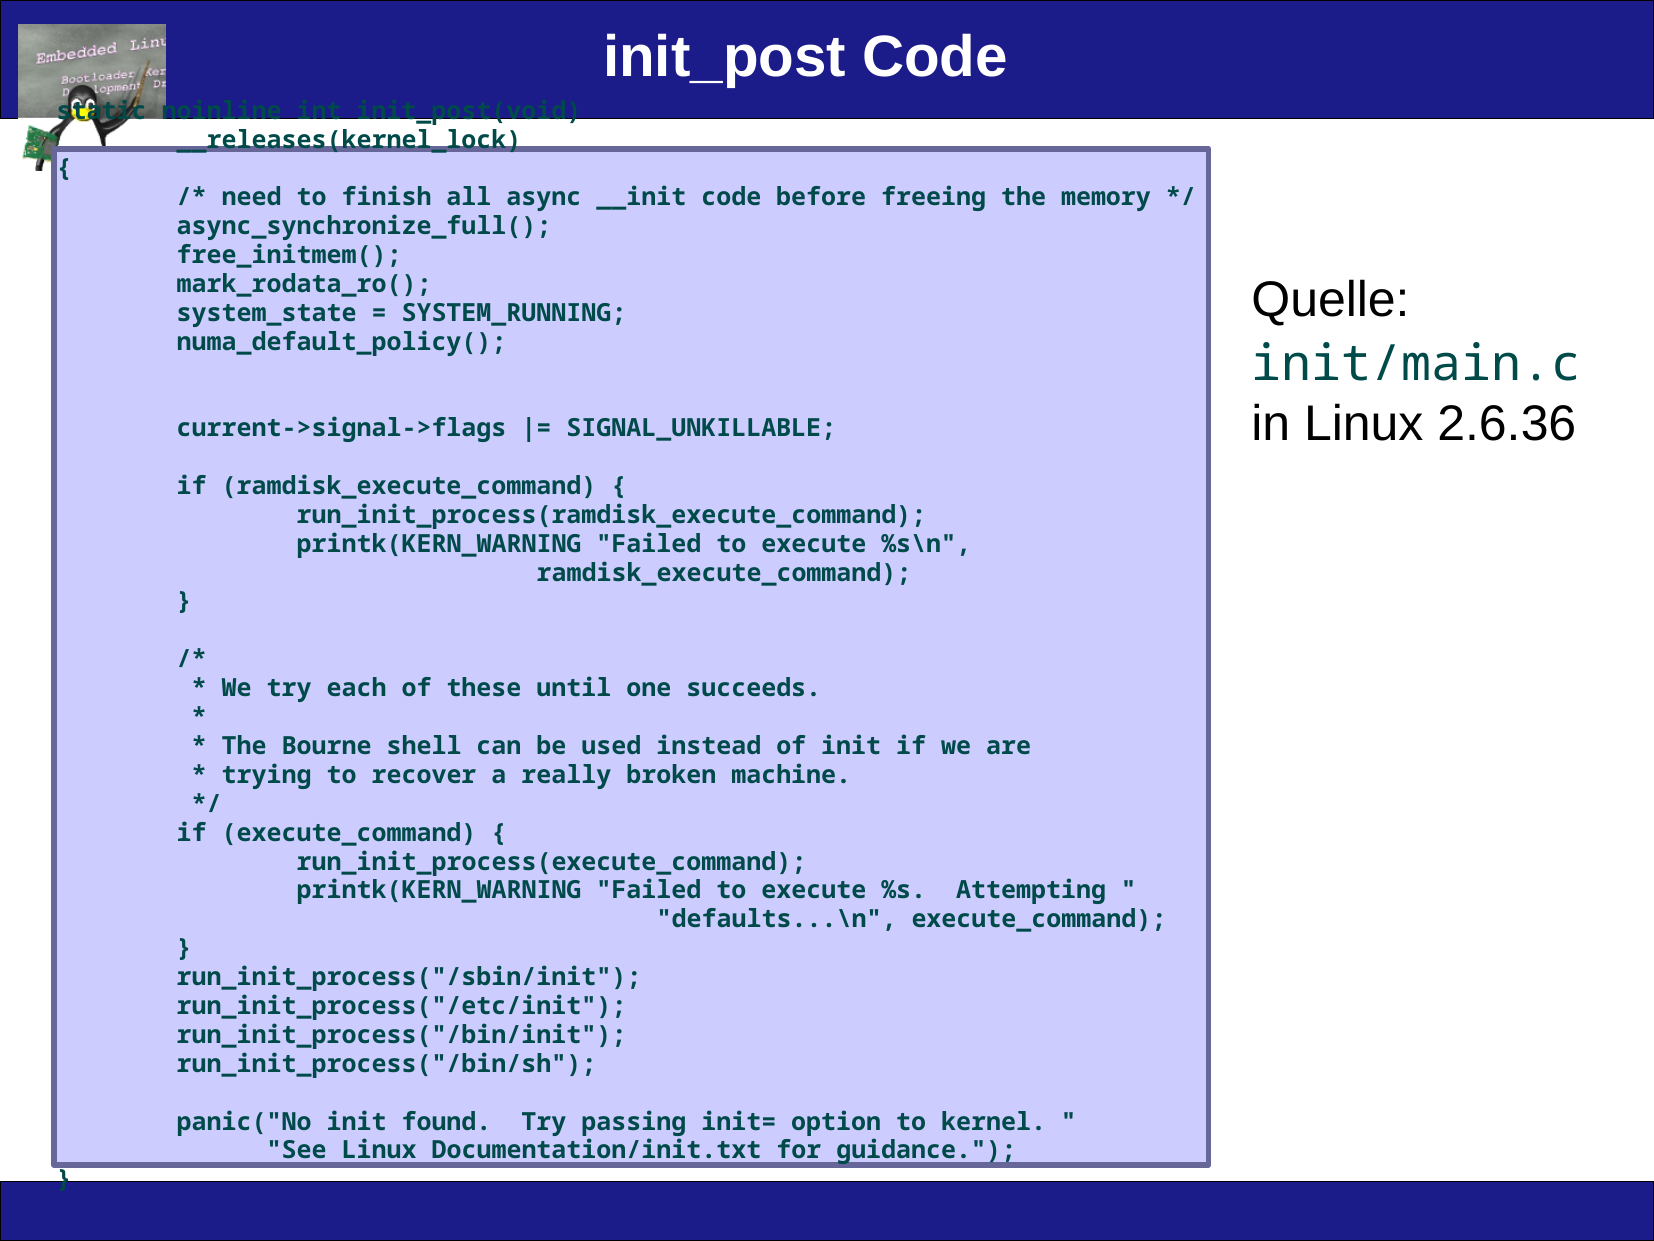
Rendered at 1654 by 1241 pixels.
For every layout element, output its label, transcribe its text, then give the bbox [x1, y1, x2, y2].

picture [18, 24, 166, 171]
text_box static noinline int init_post(void) __releases(kernel_lock) { /* need to finish all async __init code before freeing the memory */ async_synchronize_full(); free_initmem(); mark_rodata_ro(); system_state = SYSTEM_RUNNING; numa_default_policy(); current->signal->flags |= SIGNAL_UNKILLABLE; if (ramdisk_execute_command) { run_init_process(ramdisk_execute_command); printk(KERN_WARNING "Failed to execute %s\n", ramdisk_execute_command); } /* * We try each of these until one succeeds. * * The Bourne shell can be used instead of init if we are * trying to recover a really broken machine. */ if (execute_command) { run_init_process(execute_command); printk(KERN_WARNING "Failed to execute %s. Attempting " "defaults...\n", execute_command); } run_init_process("/sbin/init"); run_init_process("/etc/init"); run_init_process("/bin/init"); run_init_process("/bin/sh"); panic("No init found. Try passing init= option to kernel. " "See Linux Documentation/init.txt for guidance."); } [53, 148, 1209, 1165]
title init_post Code [60, 0, 1551, 113]
text_box Quelle: init/main.c in Linux 2.6.36 [1236, 263, 1597, 480]
